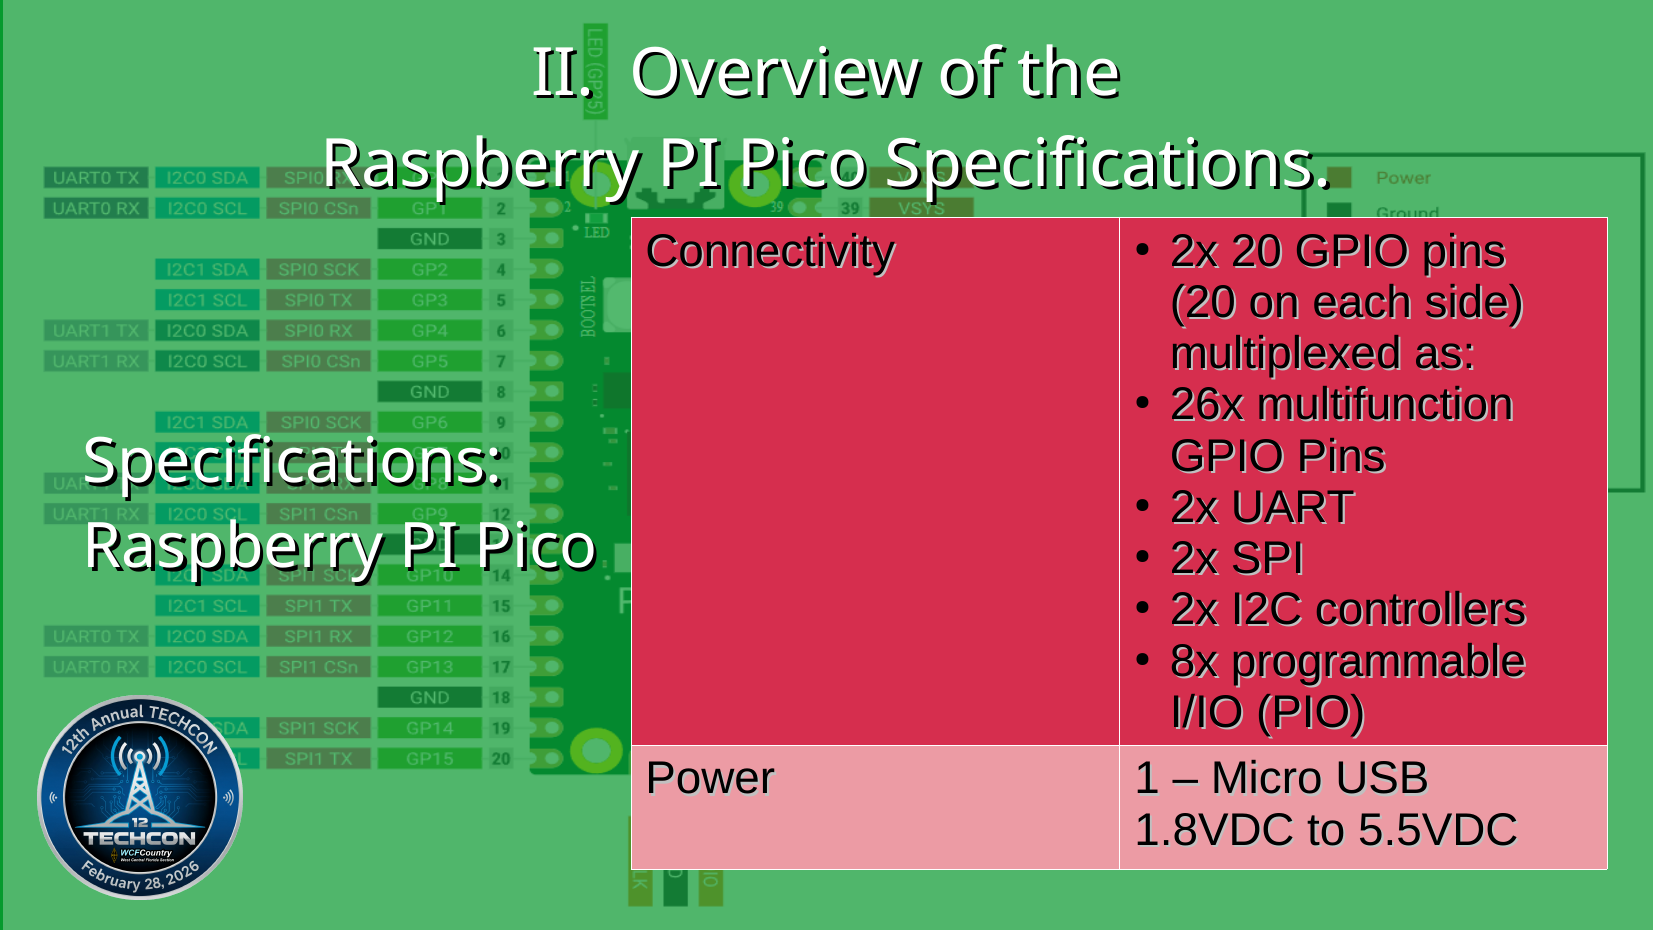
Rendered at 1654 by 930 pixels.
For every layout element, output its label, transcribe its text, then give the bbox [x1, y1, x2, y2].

table_header Connectivity [632, 218, 1119, 745]
list Specifications: Raspberry PI Pico [82, 403, 601, 599]
table_cell 1 – Micro USB 1.8VDC to 5.5VDC [1120, 746, 1607, 869]
table_header 2x 20 GPIO pins (20 on each side) multiplexed as: 26x multifunction GPIO Pins 2x UART 2x SPI 2x I2C controllers 8x programmable I/IO (PIO) [1120, 218, 1607, 745]
title II. Overview of the Raspberry PI Pico Specifications. [82, 37, 1571, 193]
table_cell Power [632, 746, 1119, 869]
picture [37, 695, 243, 900]
